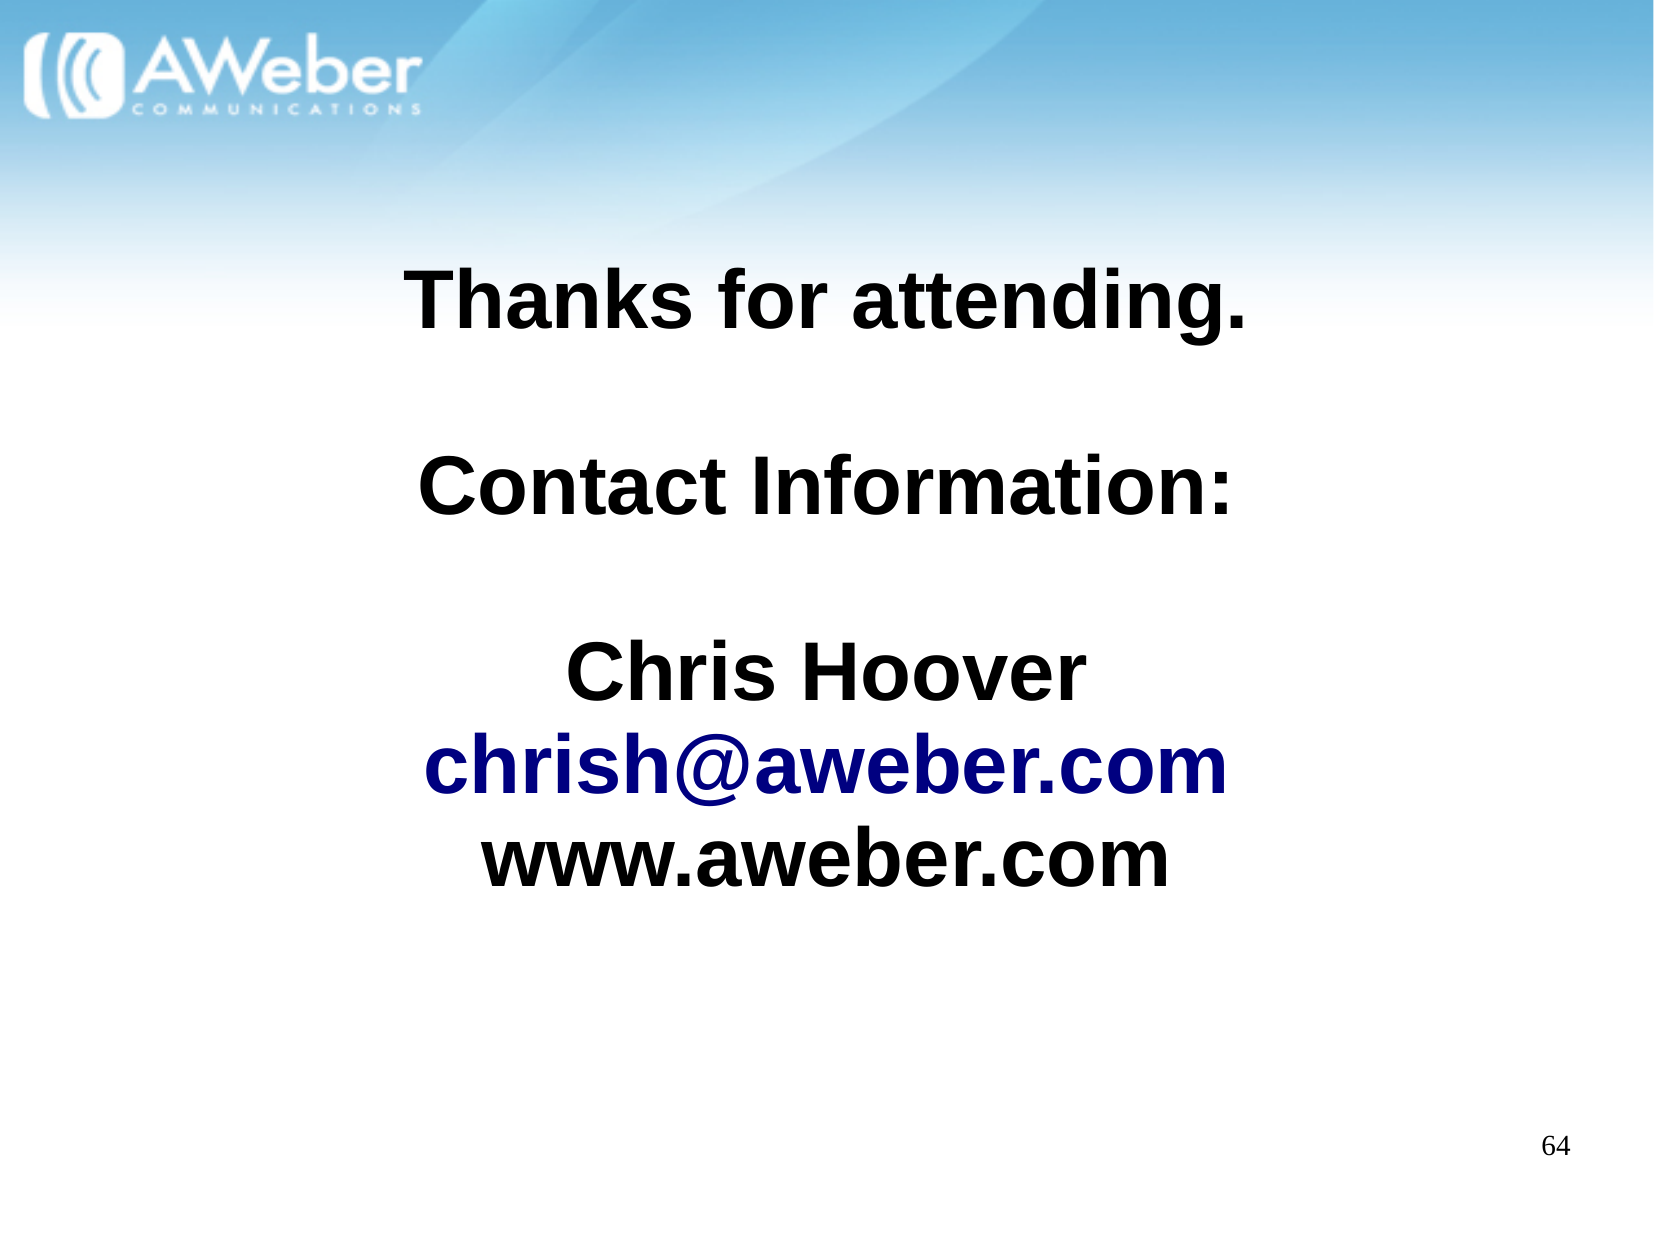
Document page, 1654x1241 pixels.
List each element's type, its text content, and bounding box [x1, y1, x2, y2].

subtitle Thanks for attending. Contact Information: Chris Hoover chrish@aweber.com www.aweber.com [82, 49, 1571, 1109]
picture [0, 0, 1654, 376]
